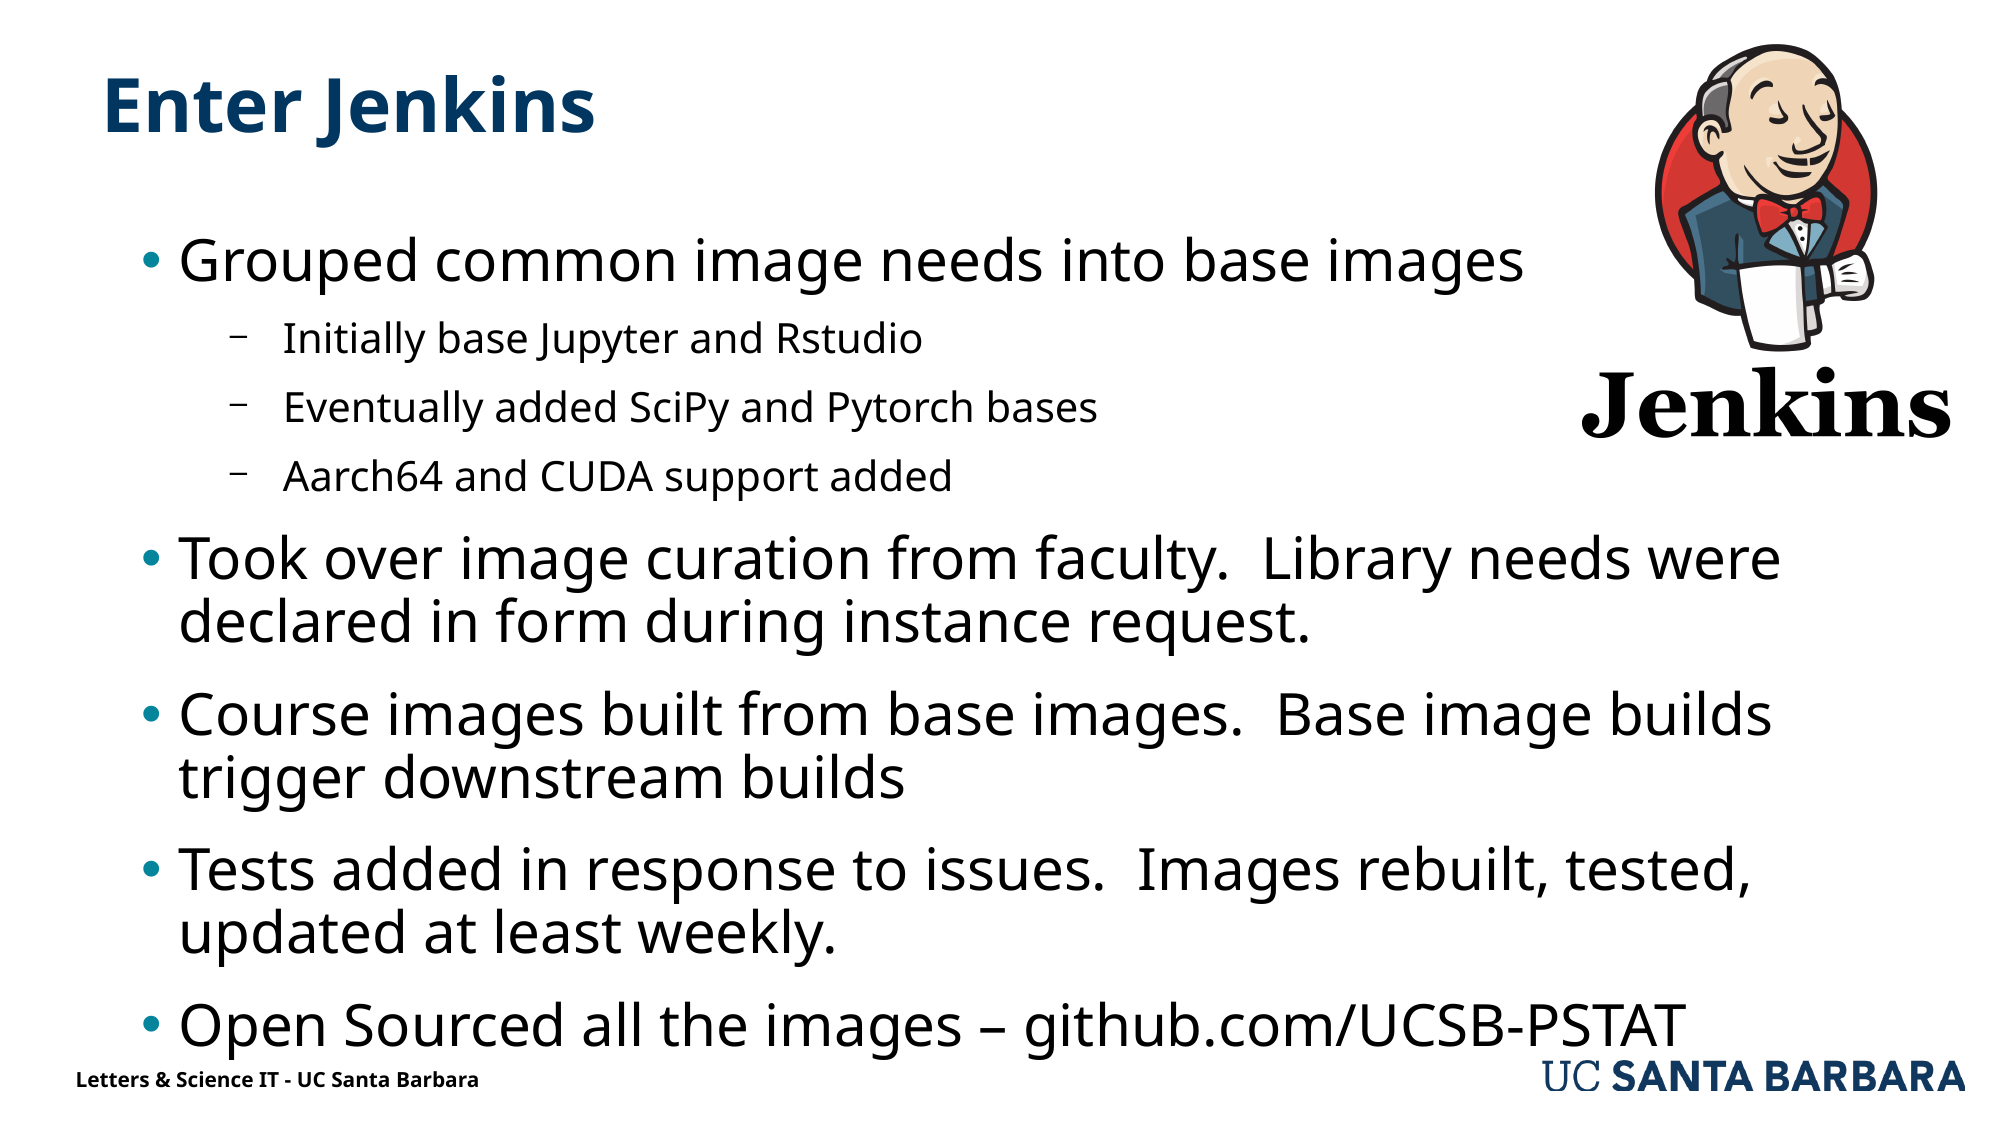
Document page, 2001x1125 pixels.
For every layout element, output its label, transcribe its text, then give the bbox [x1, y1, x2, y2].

title Enter Jenkins [86, 59, 1394, 158]
list Grouped common image needs into base images Initially base Jupyter and Rstudio Eventually added SciPy and Pytorch bases Aarch64 and CUDA support added Took over image curation from faculty. Library needs were declared in form during instance request. Course images built from base images. Base image builds trigger downstream builds Tests added in response to issues. Images rebuilt, tested, updated at least weekly. Open Sourced all the images – github.com/UCSB-PSTAT [126, 223, 1876, 938]
picture [1394, 32, 2000, 451]
